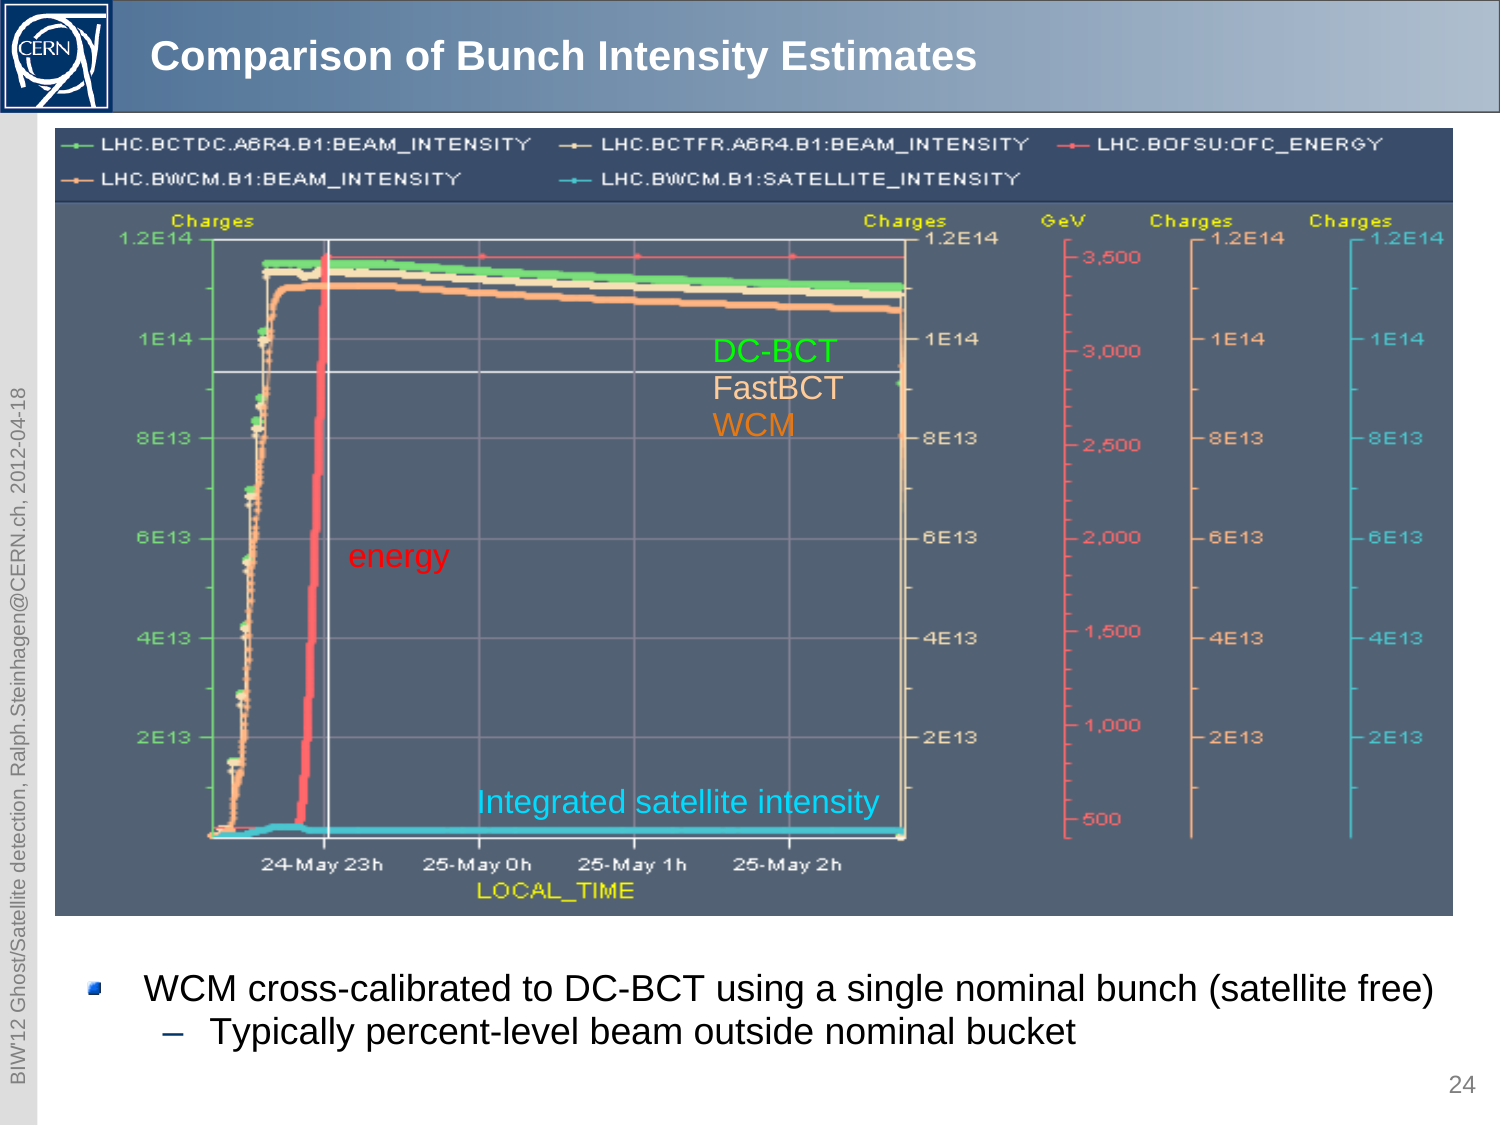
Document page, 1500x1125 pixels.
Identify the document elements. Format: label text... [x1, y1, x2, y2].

list WCM cross-calibrated to DC-BCT using a single nominal bunch (satellite free) Typically percent-level beam outside nominal bucket [87, 965, 1438, 1101]
text_box DC-BCT FastBCT WCM [698, 325, 893, 452]
picture [0, 0, 113, 113]
text_box Integrated satellite intensity [461, 776, 920, 829]
title Comparison of Bunch Intensity Estimates [150, 0, 1201, 113]
picture [55, 128, 1453, 916]
text_box energy [333, 529, 471, 582]
